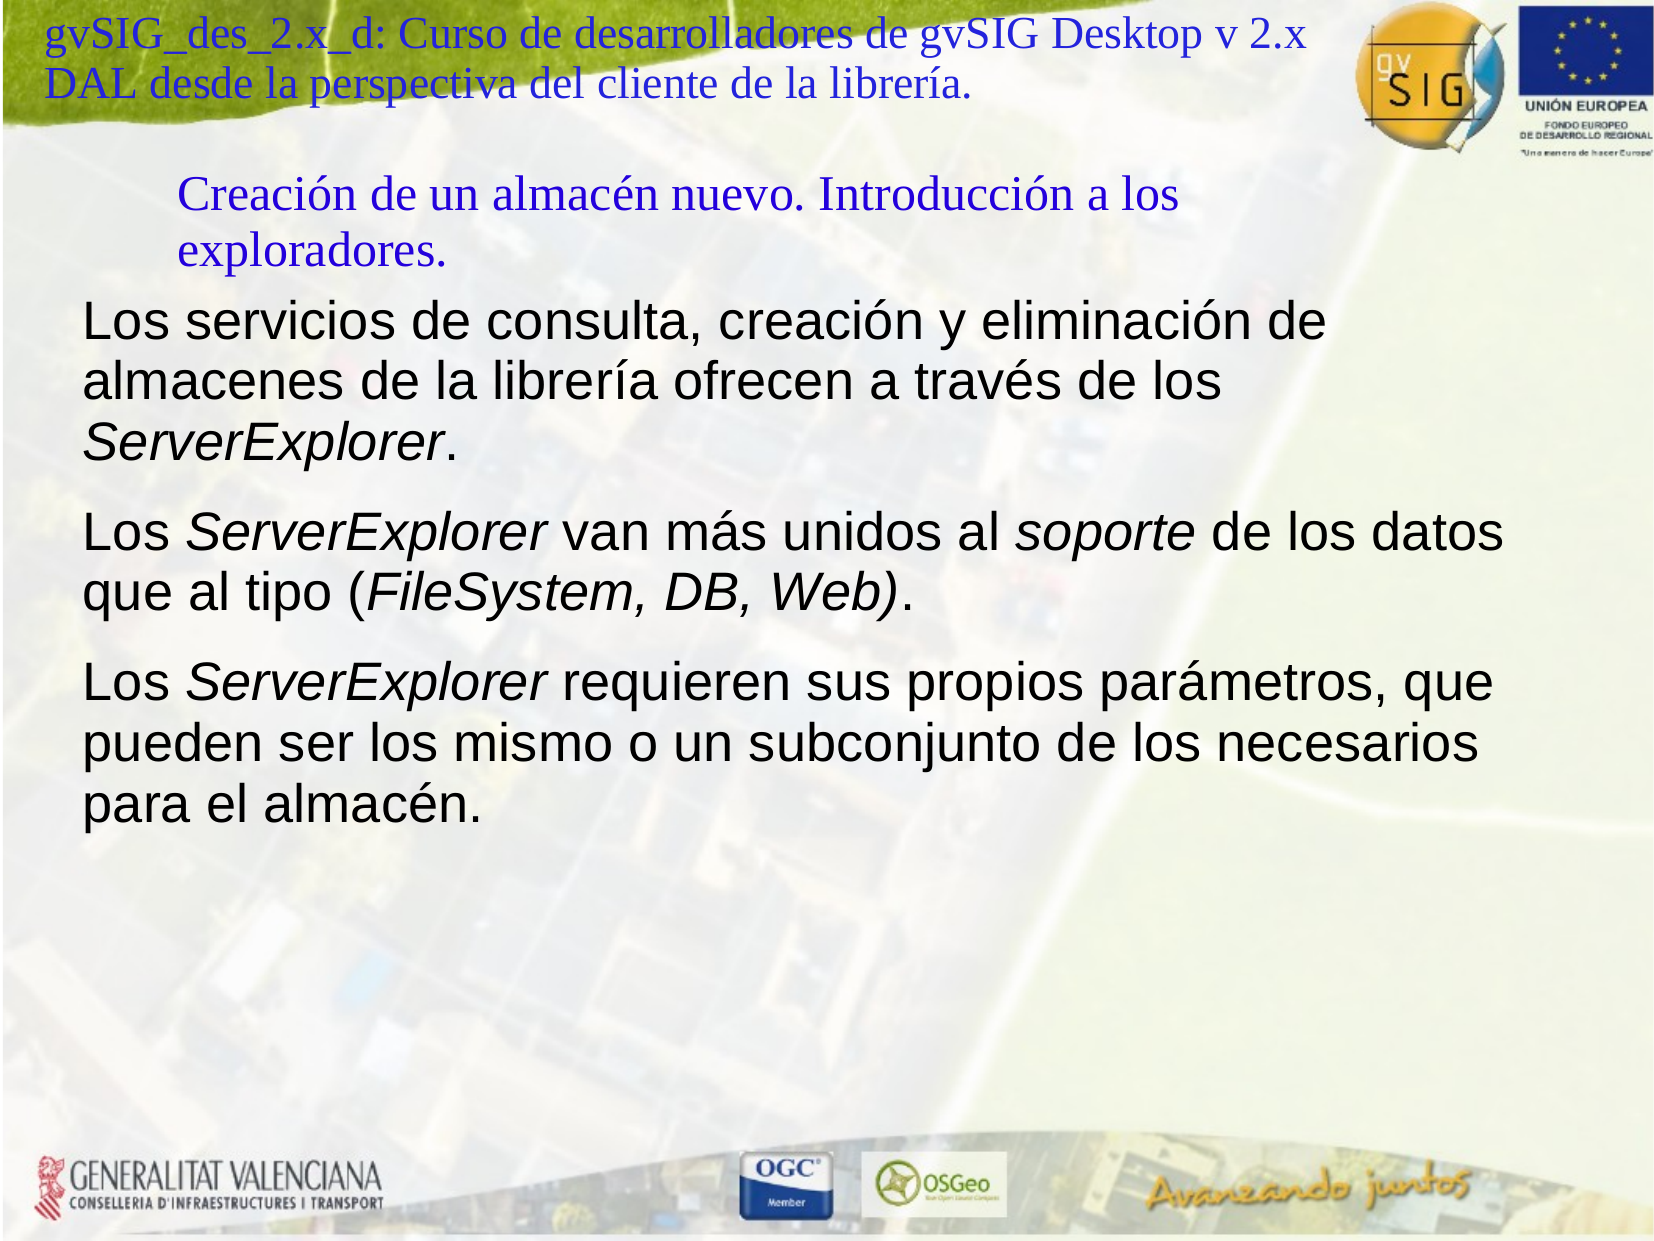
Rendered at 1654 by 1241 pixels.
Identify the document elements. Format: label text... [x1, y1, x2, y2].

picture [2, 0, 1654, 1241]
title Creación de un almacén nuevo. Introducción a los exploradores. [177, 88, 1329, 290]
list Los servicios de consulta, creación y eliminación de almacenes de la librería ofrecen a través de los ServerExplorer. Los ServerExplorer van más unidos al soporte de los datos que al tipo (FileSystem, DB, Web). Los ServerExplorer requieren sus propios parámetros, que pueden ser los mismo o un subconjunto de los necesarios para el almacén. [82, 290, 1571, 1010]
